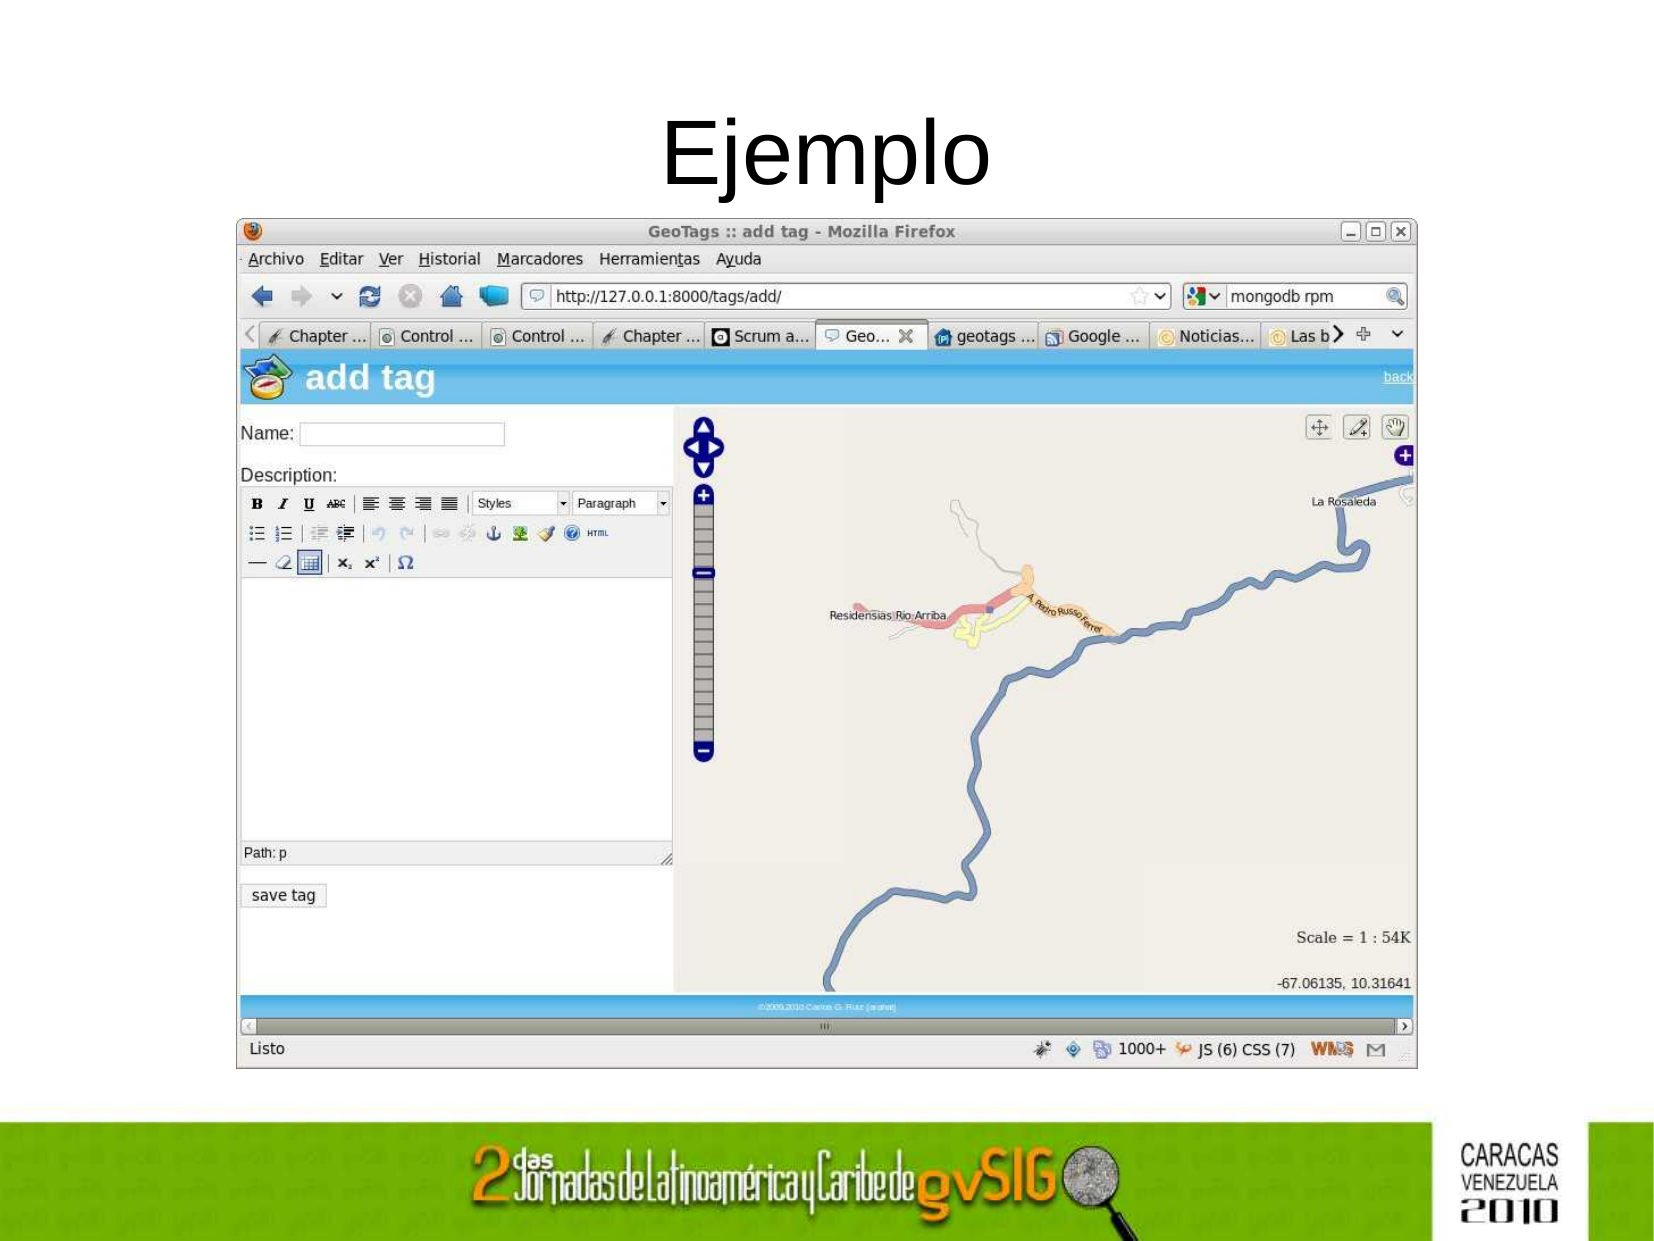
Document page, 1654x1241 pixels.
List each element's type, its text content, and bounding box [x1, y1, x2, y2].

title Ejemplo [82, 49, 1571, 257]
picture [0, 0, 1654, 1241]
